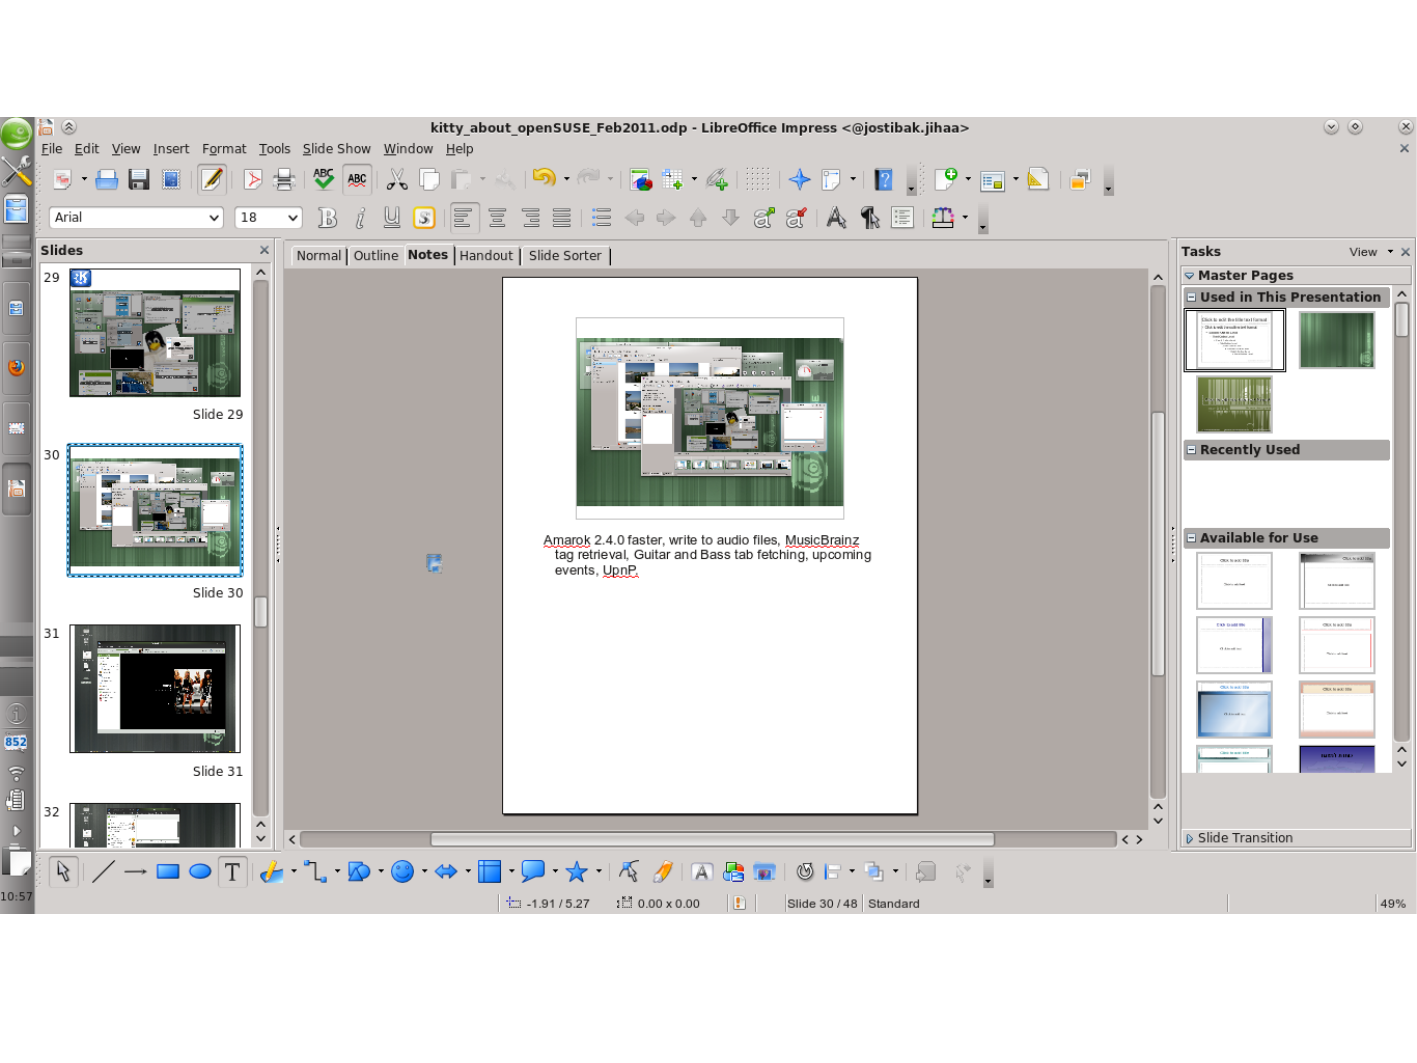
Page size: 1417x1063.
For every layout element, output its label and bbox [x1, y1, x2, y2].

picture [0, 117, 1417, 914]
